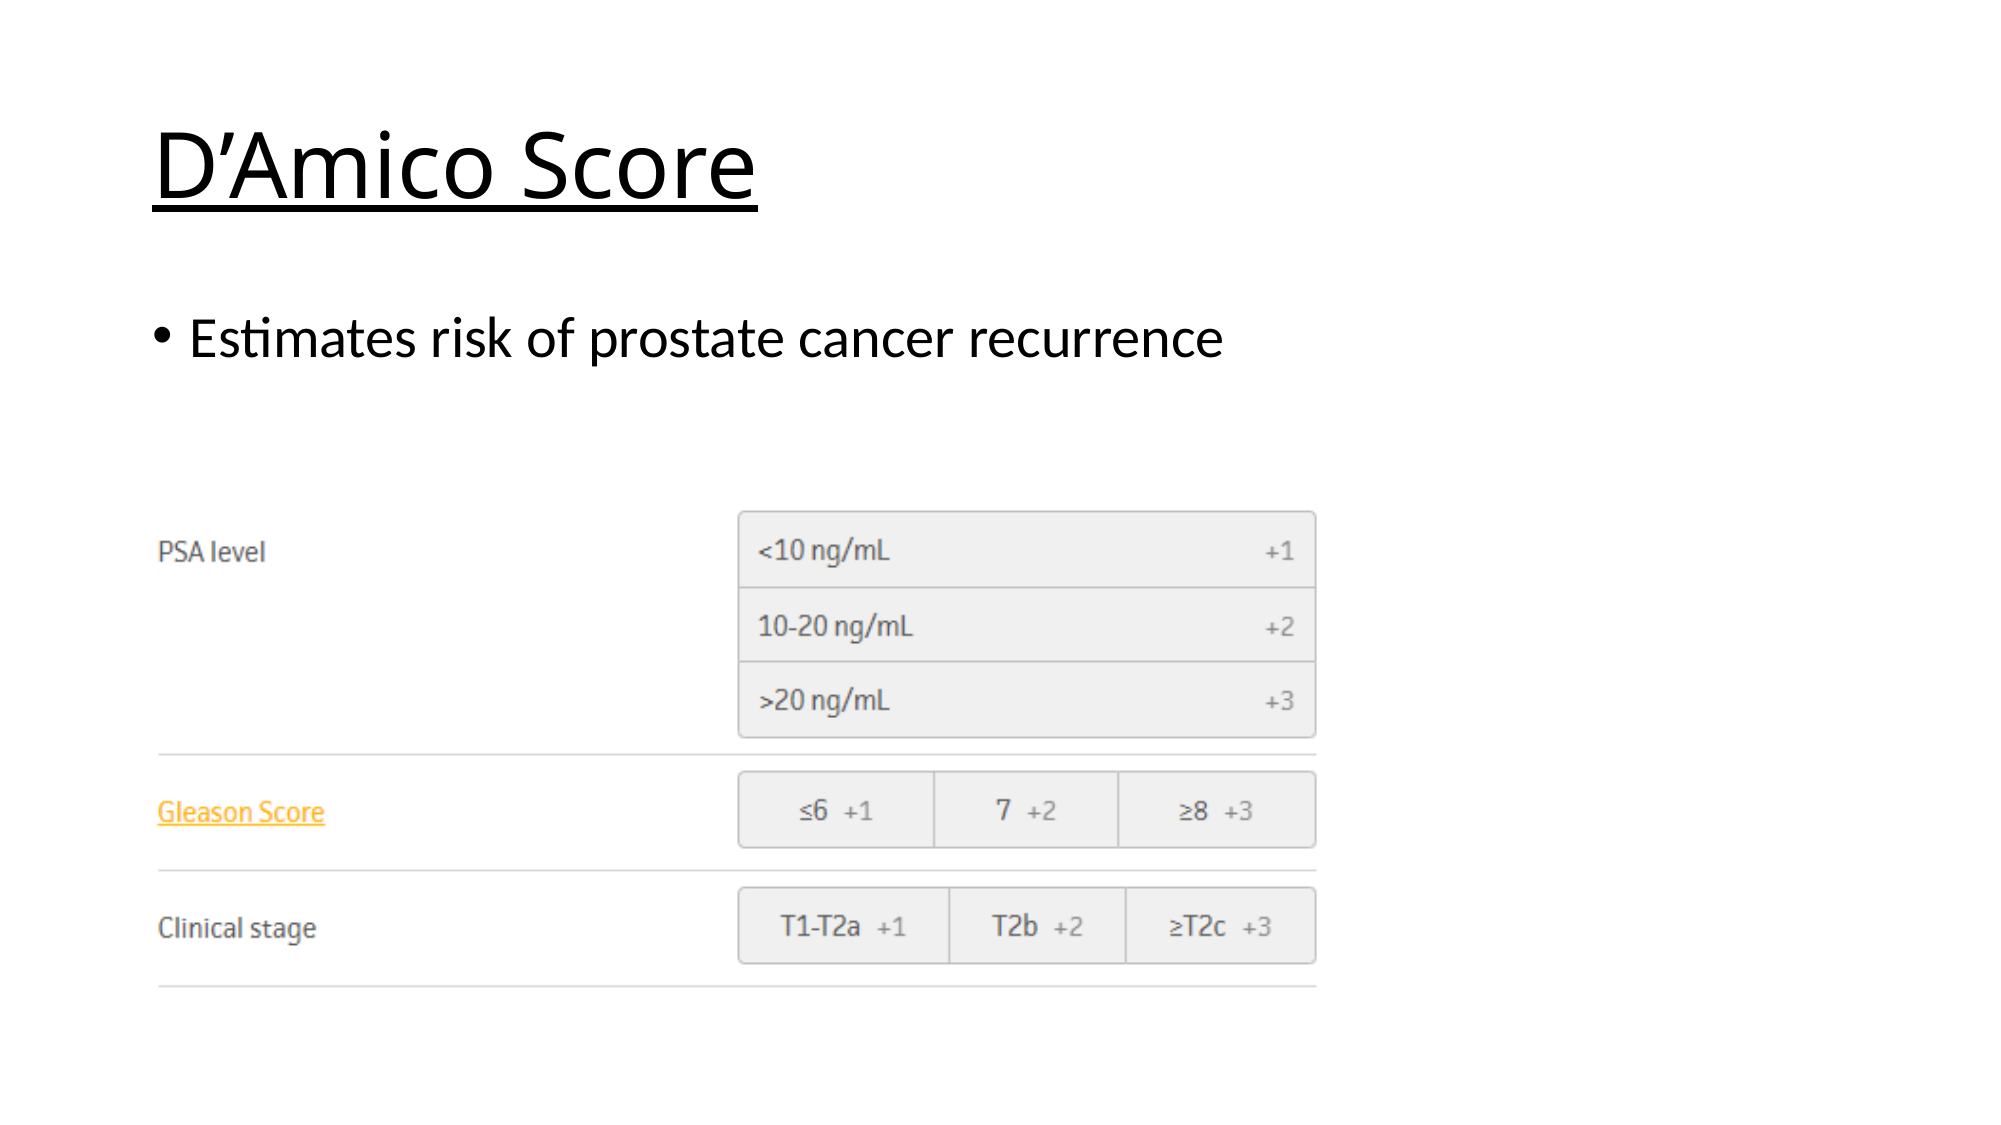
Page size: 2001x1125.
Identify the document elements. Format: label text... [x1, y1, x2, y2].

picture [137, 498, 1334, 1000]
list Estimates risk of prostate cancer recurrence [137, 299, 1863, 582]
title D’Amico Score [137, 59, 1863, 278]
